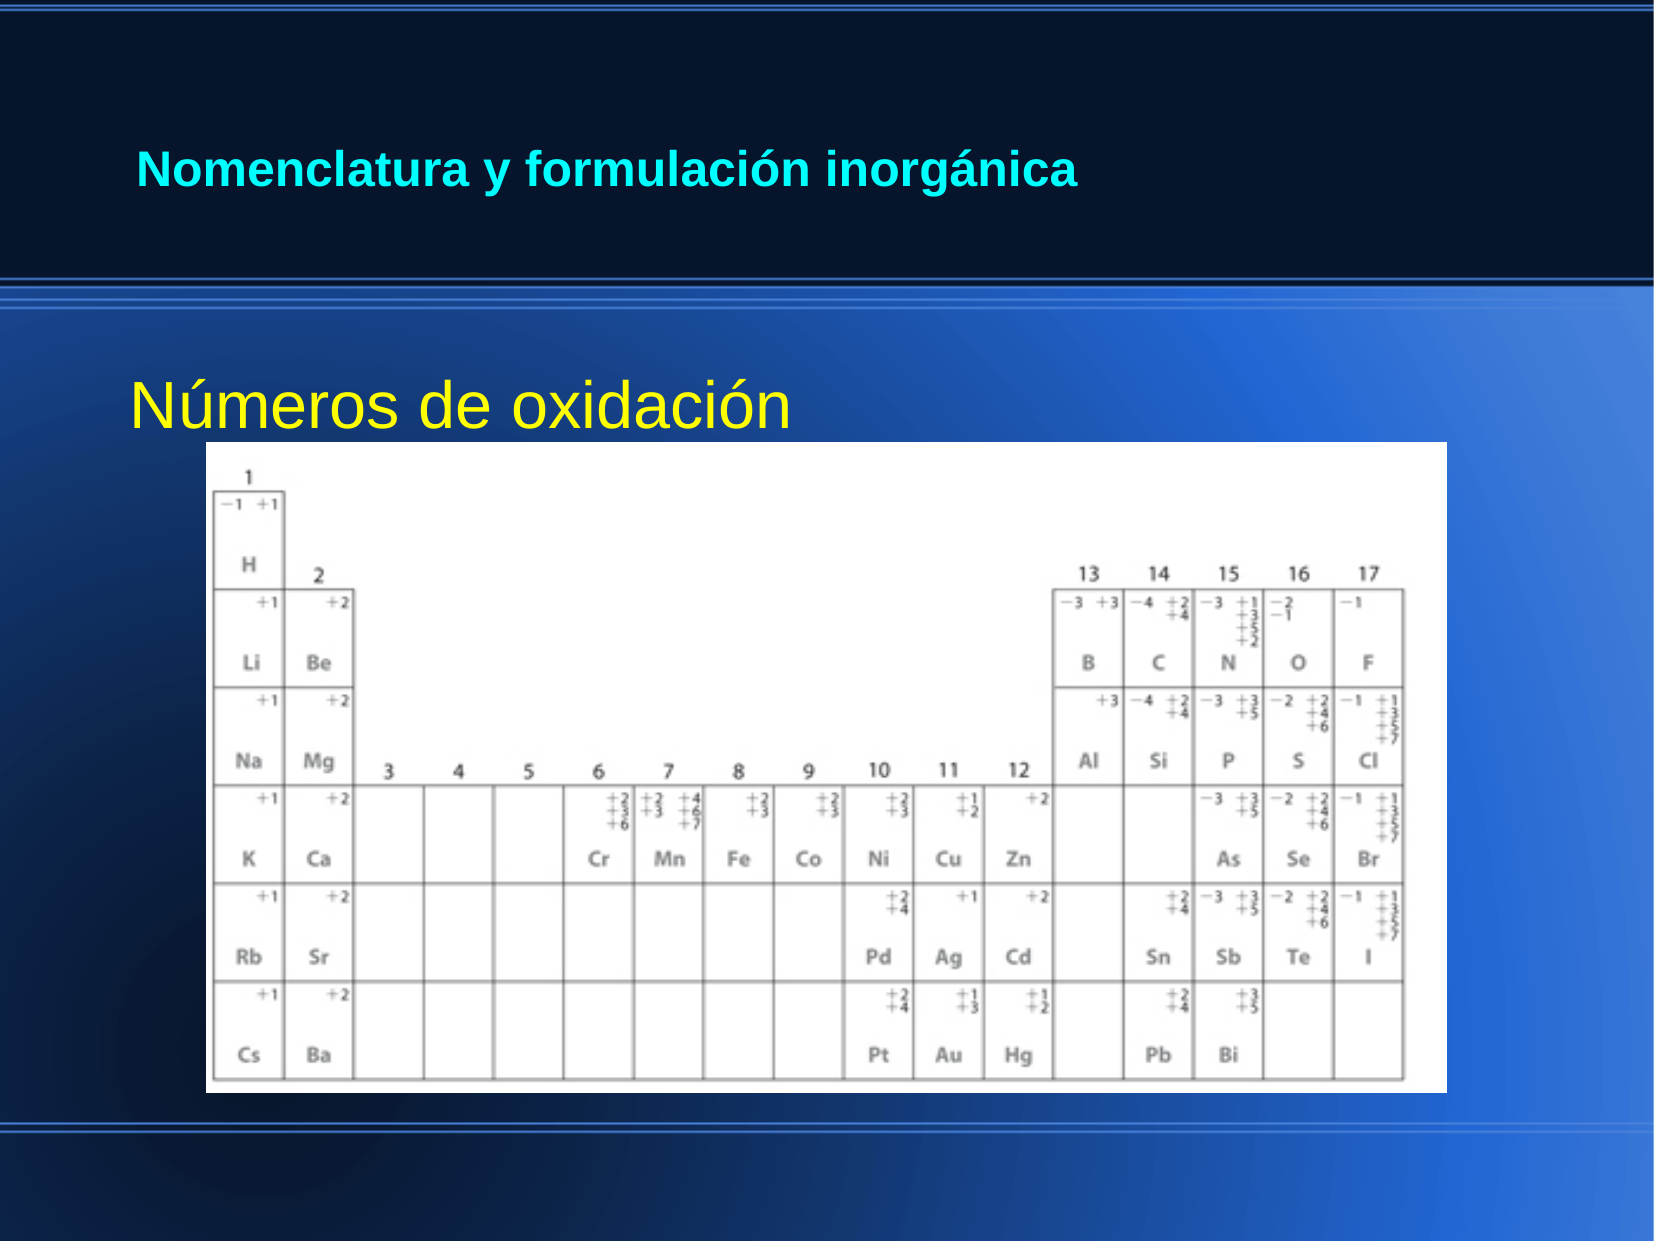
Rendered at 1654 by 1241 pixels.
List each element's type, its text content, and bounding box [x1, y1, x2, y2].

title Nomenclatura y formulación inorgánica [32, 118, 1182, 220]
list Números de oxidación [59, 368, 857, 443]
picture [0, 0, 1654, 1241]
